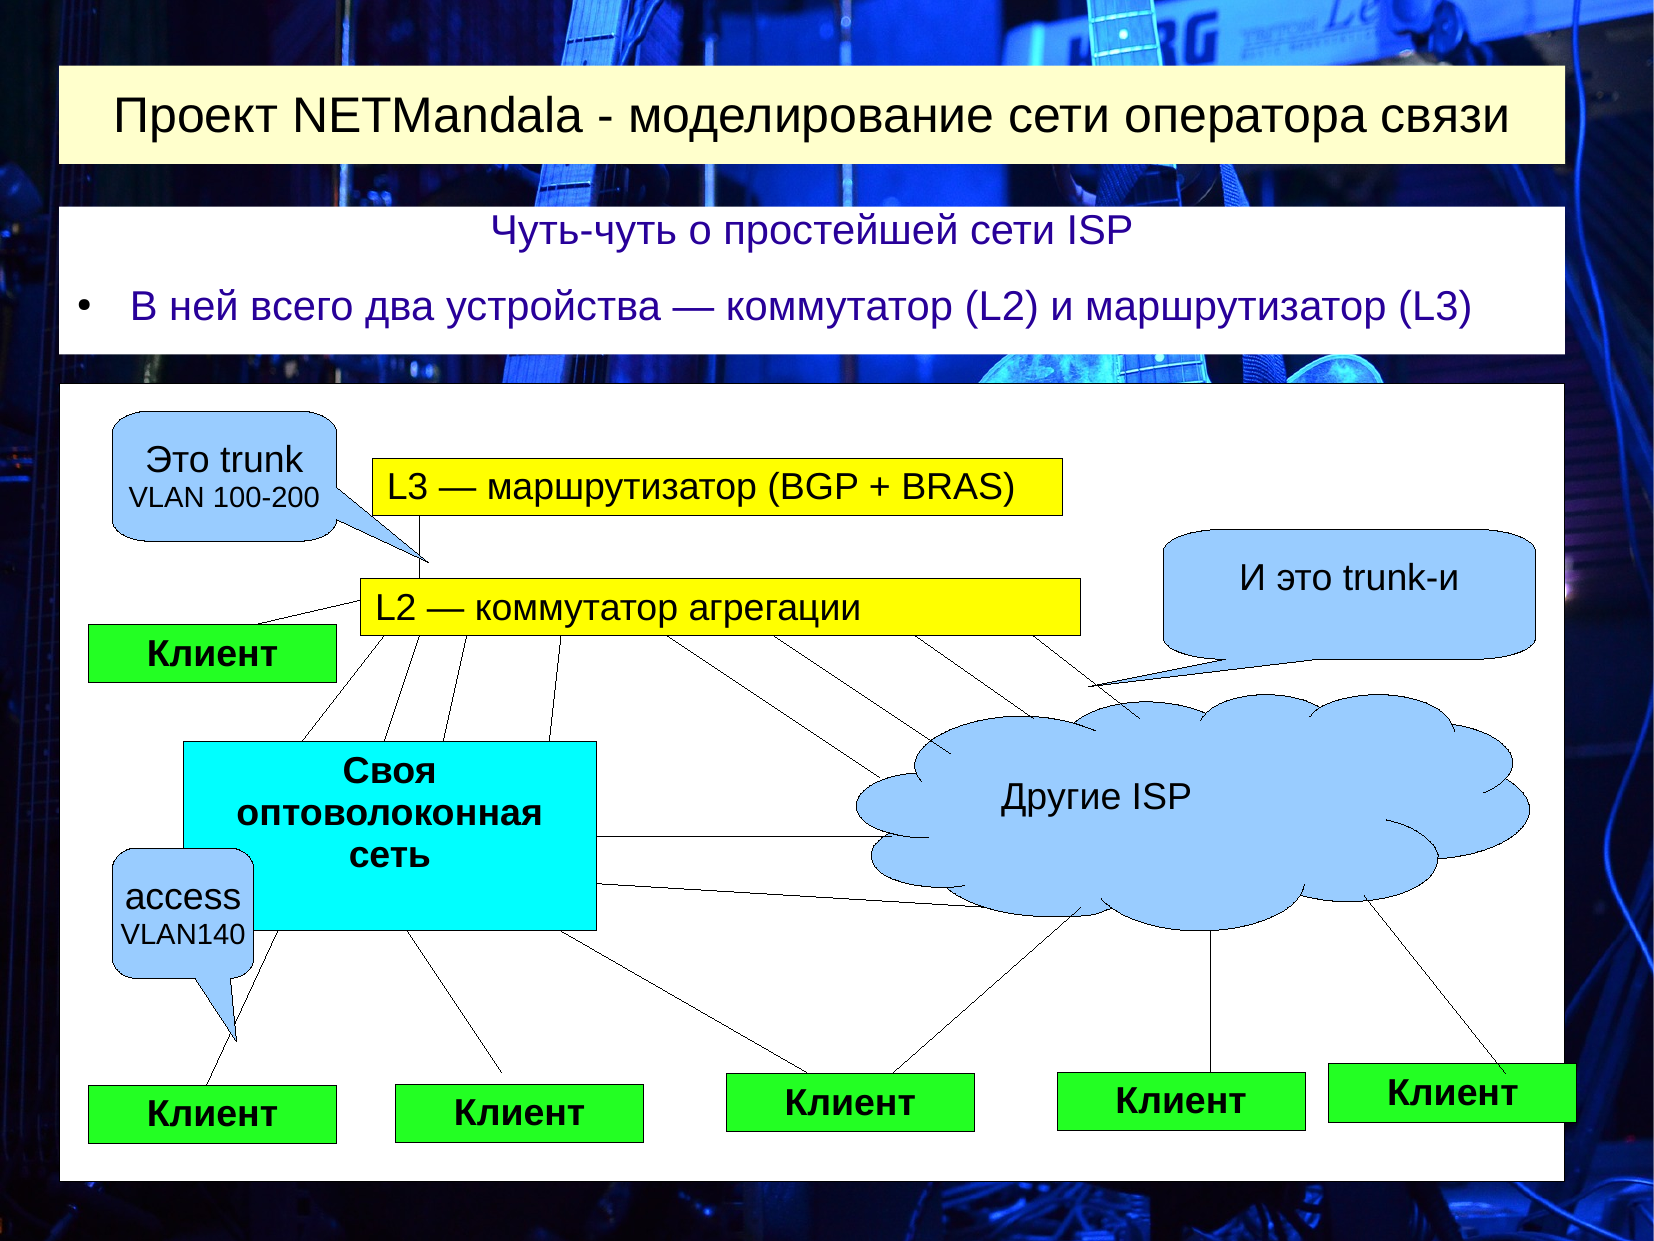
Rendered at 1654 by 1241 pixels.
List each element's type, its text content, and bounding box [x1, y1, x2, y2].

text_box Клиент [395, 1084, 644, 1143]
text_box Клиент [88, 624, 337, 683]
title Проект NETMandala - моделирование сети оператора связи [59, 65, 1566, 164]
text_box access VLAN140 [112, 848, 254, 1042]
text_box [59, 383, 1565, 1182]
text_box Клиент [1057, 1072, 1306, 1131]
text_box L2 — коммутатор агрегации [360, 578, 1081, 636]
text_box L3 — маршрутизатор (BGP + BRAS) [372, 458, 1063, 516]
text_box Своя оптоволоконная сеть [183, 741, 597, 931]
text_box Другие ISP [986, 767, 1589, 825]
list Чуть-чуть о простейшей сети ISP В ней всего два устройства — коммутатор (L2) и маршрутизатор (L3) [59, 206, 1565, 355]
text_box И это trunk-и [1088, 529, 1536, 687]
text_box Клиент [88, 1085, 337, 1144]
text_box Клиент [726, 1073, 975, 1132]
text_box Это trunk VLAN 100-200 [112, 411, 429, 563]
text_box Клиент [1328, 1063, 1577, 1123]
picture [0, 0, 1654, 1241]
